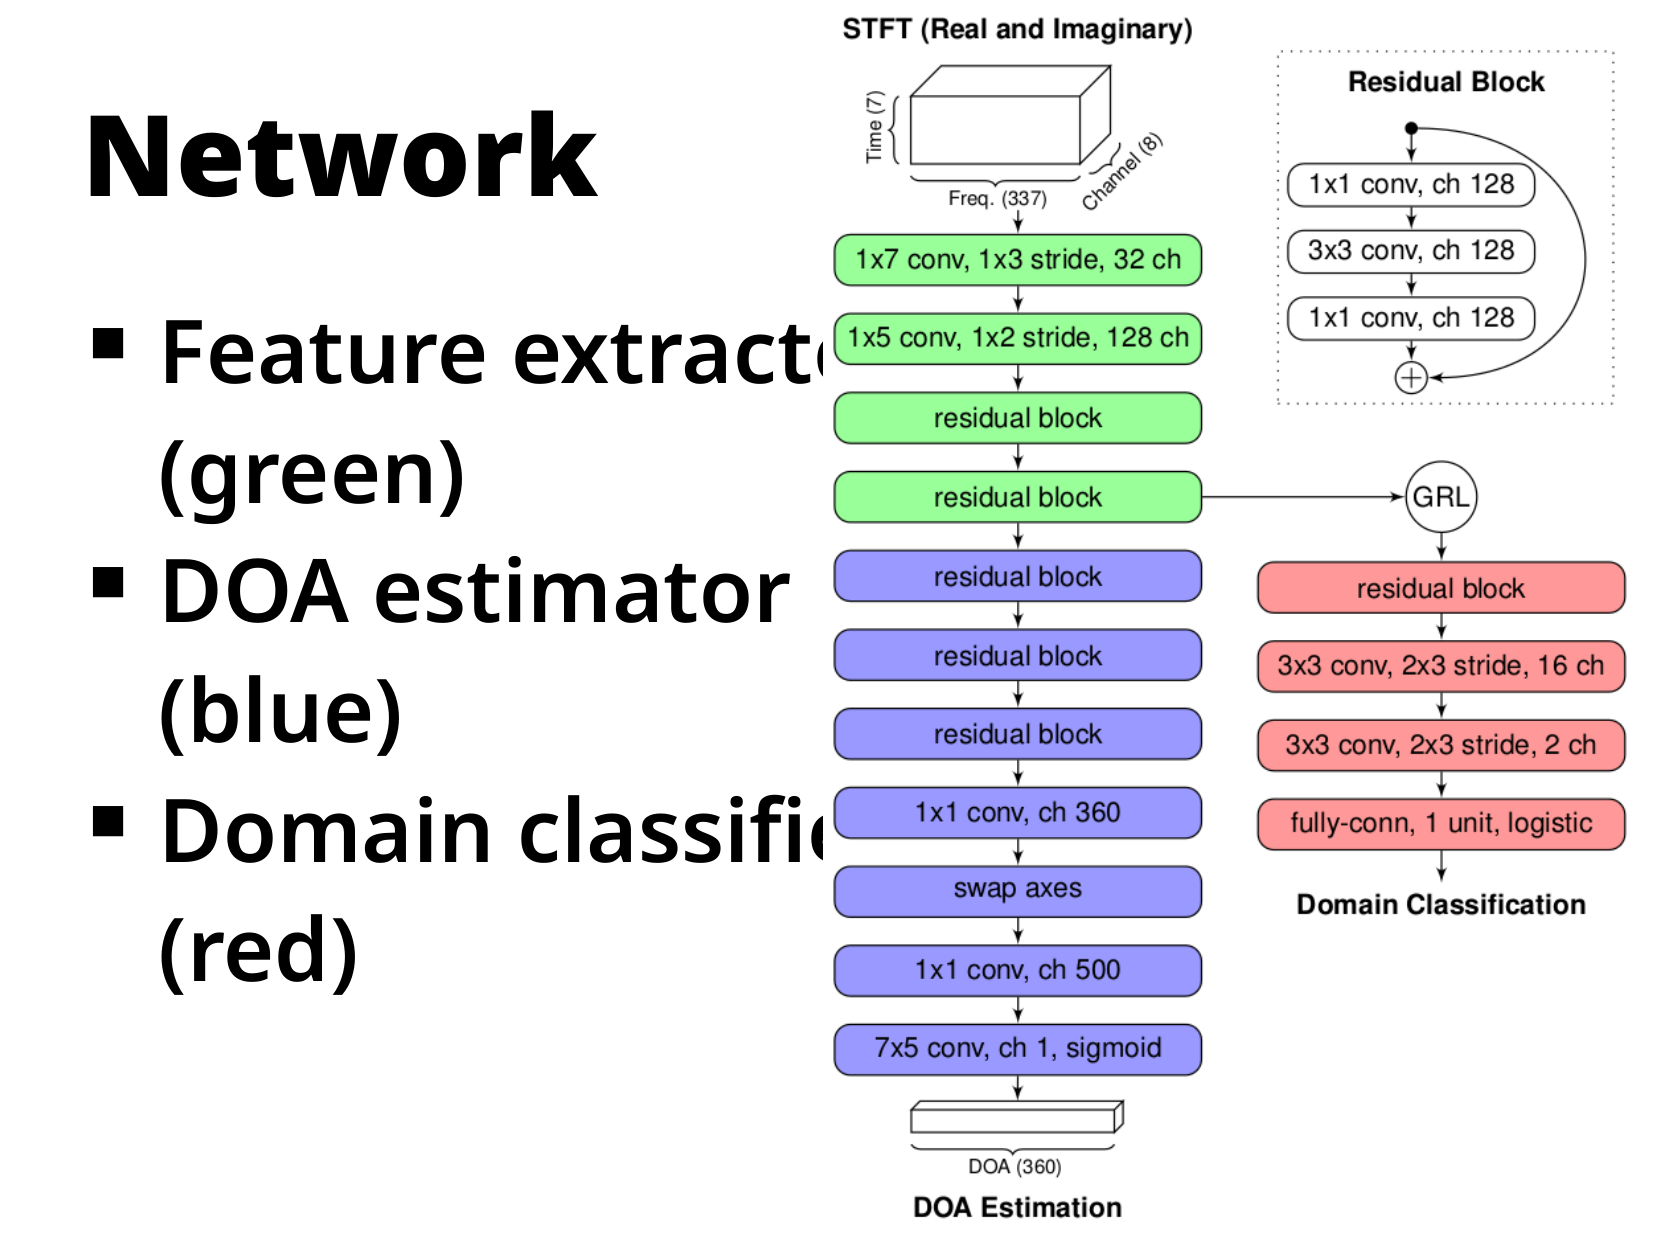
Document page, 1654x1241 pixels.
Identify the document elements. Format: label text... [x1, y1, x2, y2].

picture [823, 8, 1636, 1229]
list Feature extractor (green) DOA estimator (blue) Domain classifier (red) [82, 290, 823, 1010]
title Network [82, 49, 823, 257]
